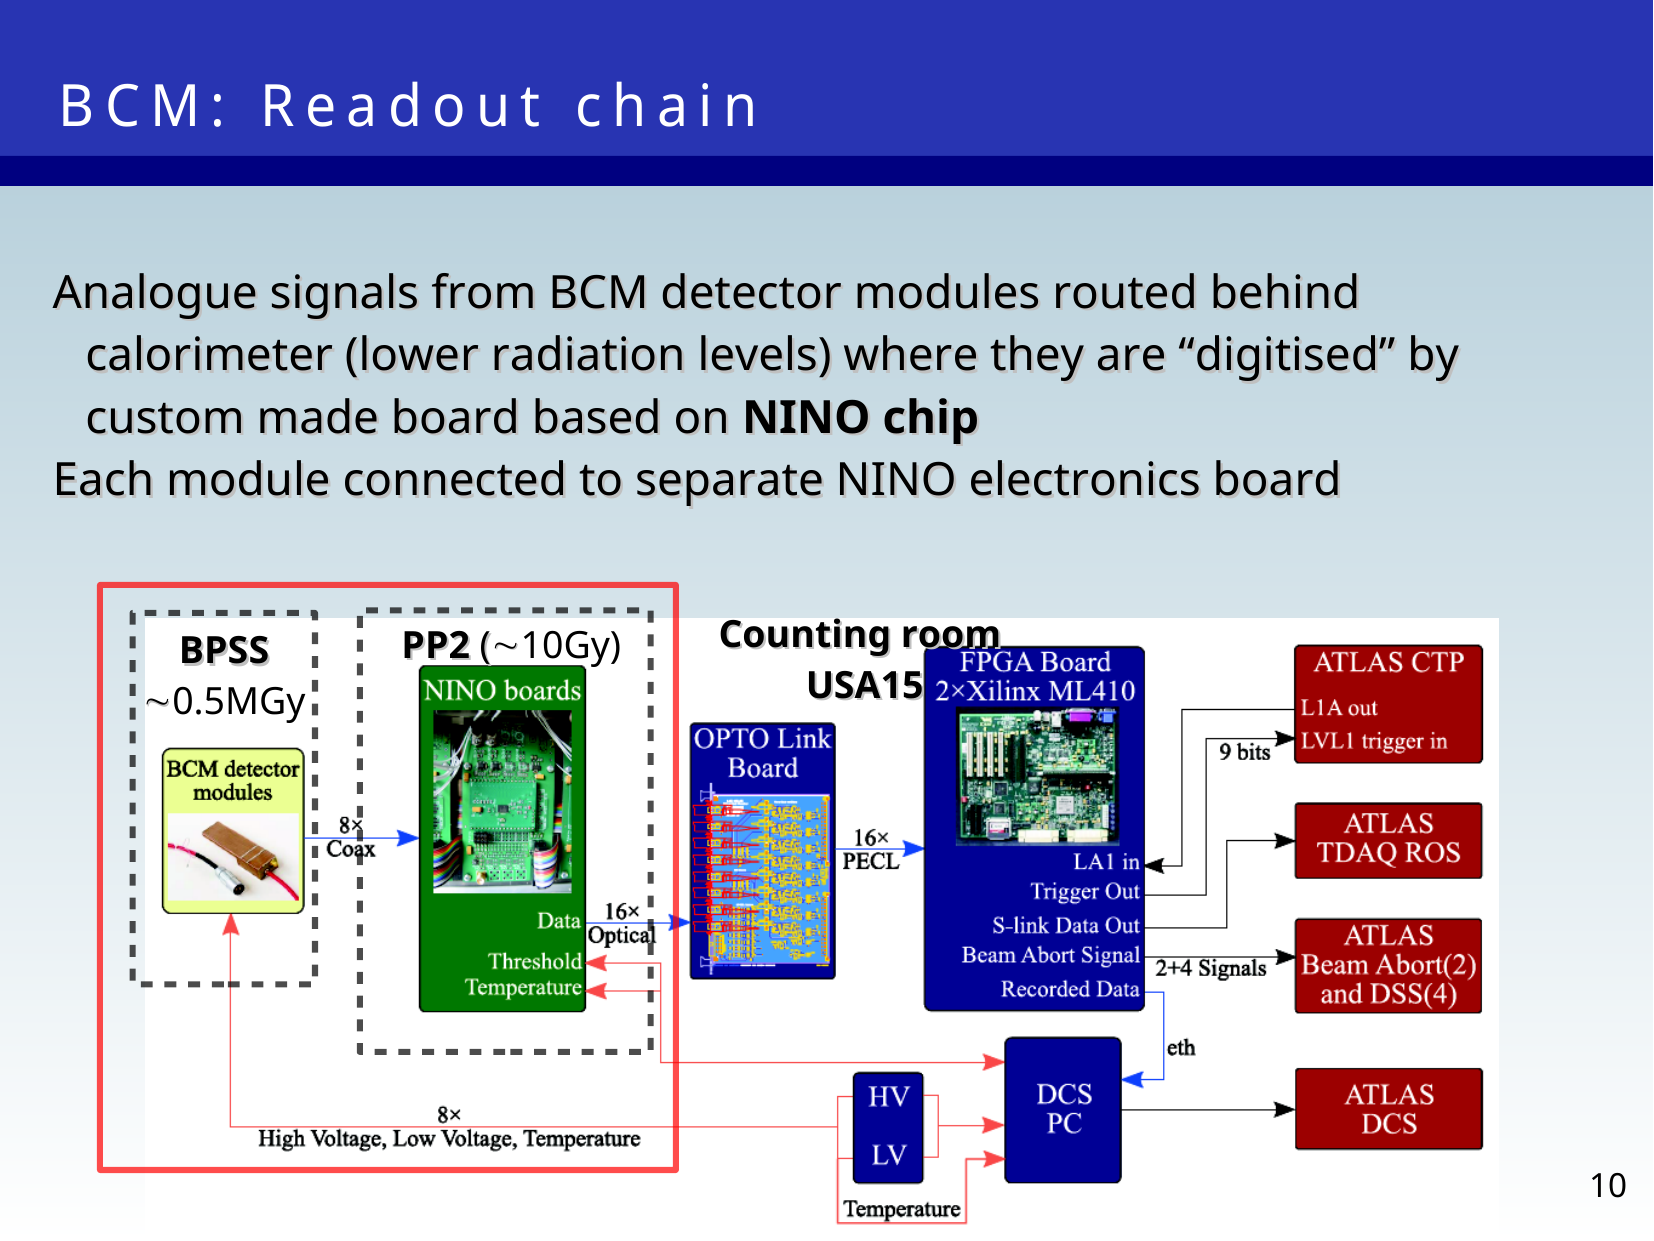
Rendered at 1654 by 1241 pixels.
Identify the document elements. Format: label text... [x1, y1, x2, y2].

picture [145, 618, 672, 1166]
text_box Counting room USA15 [703, 600, 1008, 706]
picture [145, 618, 1499, 1238]
text_box Analogue signals from BCM detector modules routed behind calorimeter (lower radiation levels) where they are “digitised” by custom made board based on NINO chip Each module connected to separate NINO electronics board [52, 172, 1610, 596]
text_box Analogue signals from BCM detector modules routed behind calorimeter (lower radiation levels) where they are “digitised” by custom made board based on NINO chip Each module connected to separate NINO electronics board [103, 588, 672, 596]
title BCM: Readout chain [58, 29, 1613, 178]
text_box PP2 (~10Gy) [386, 611, 641, 672]
text_box BPSS ~0.5MGy [127, 616, 317, 732]
